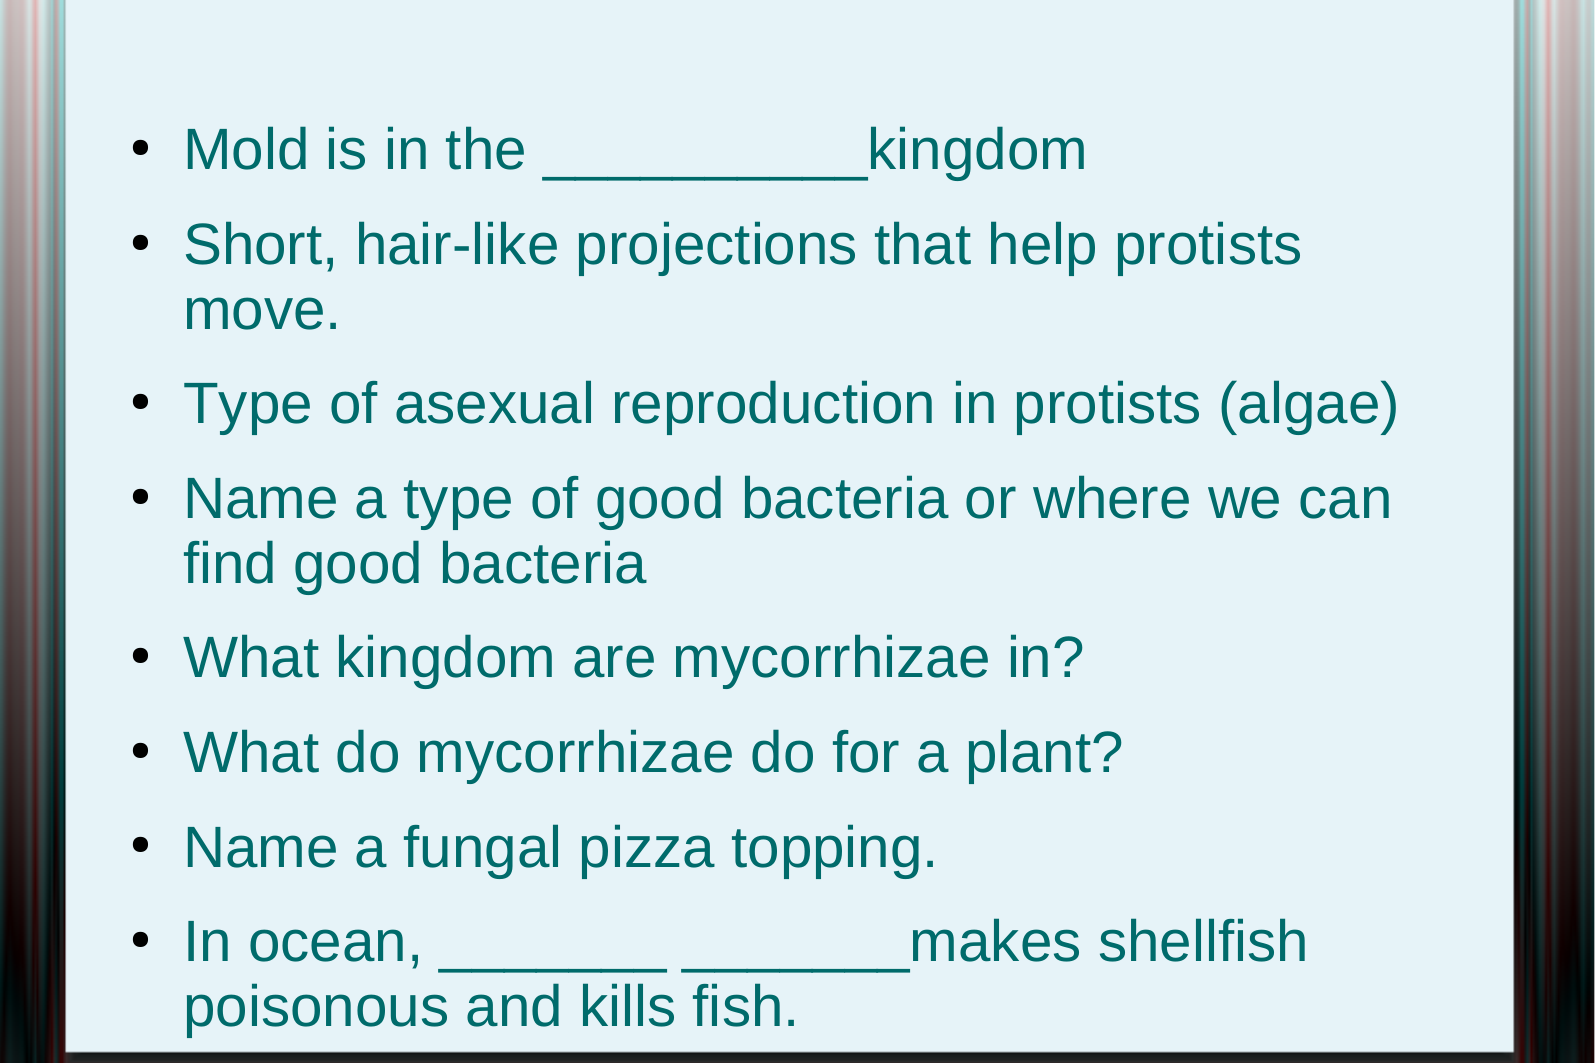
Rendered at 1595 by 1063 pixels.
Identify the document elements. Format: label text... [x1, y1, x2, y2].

picture [0, 0, 1595, 1063]
list Mold is in the __________kingdom Short, hair-like projections that help protists move. Type of asexual reproduction in protists (algae) Name a type of good bacteria or where we can find good bacteria What kingdom are mycorrhizae in? What do mycorrhizae do for a plant? Name a fungal pizza topping. In ocean, _______ _______makes shellfish poisonous and kills fish. [112, 116, 1451, 1037]
